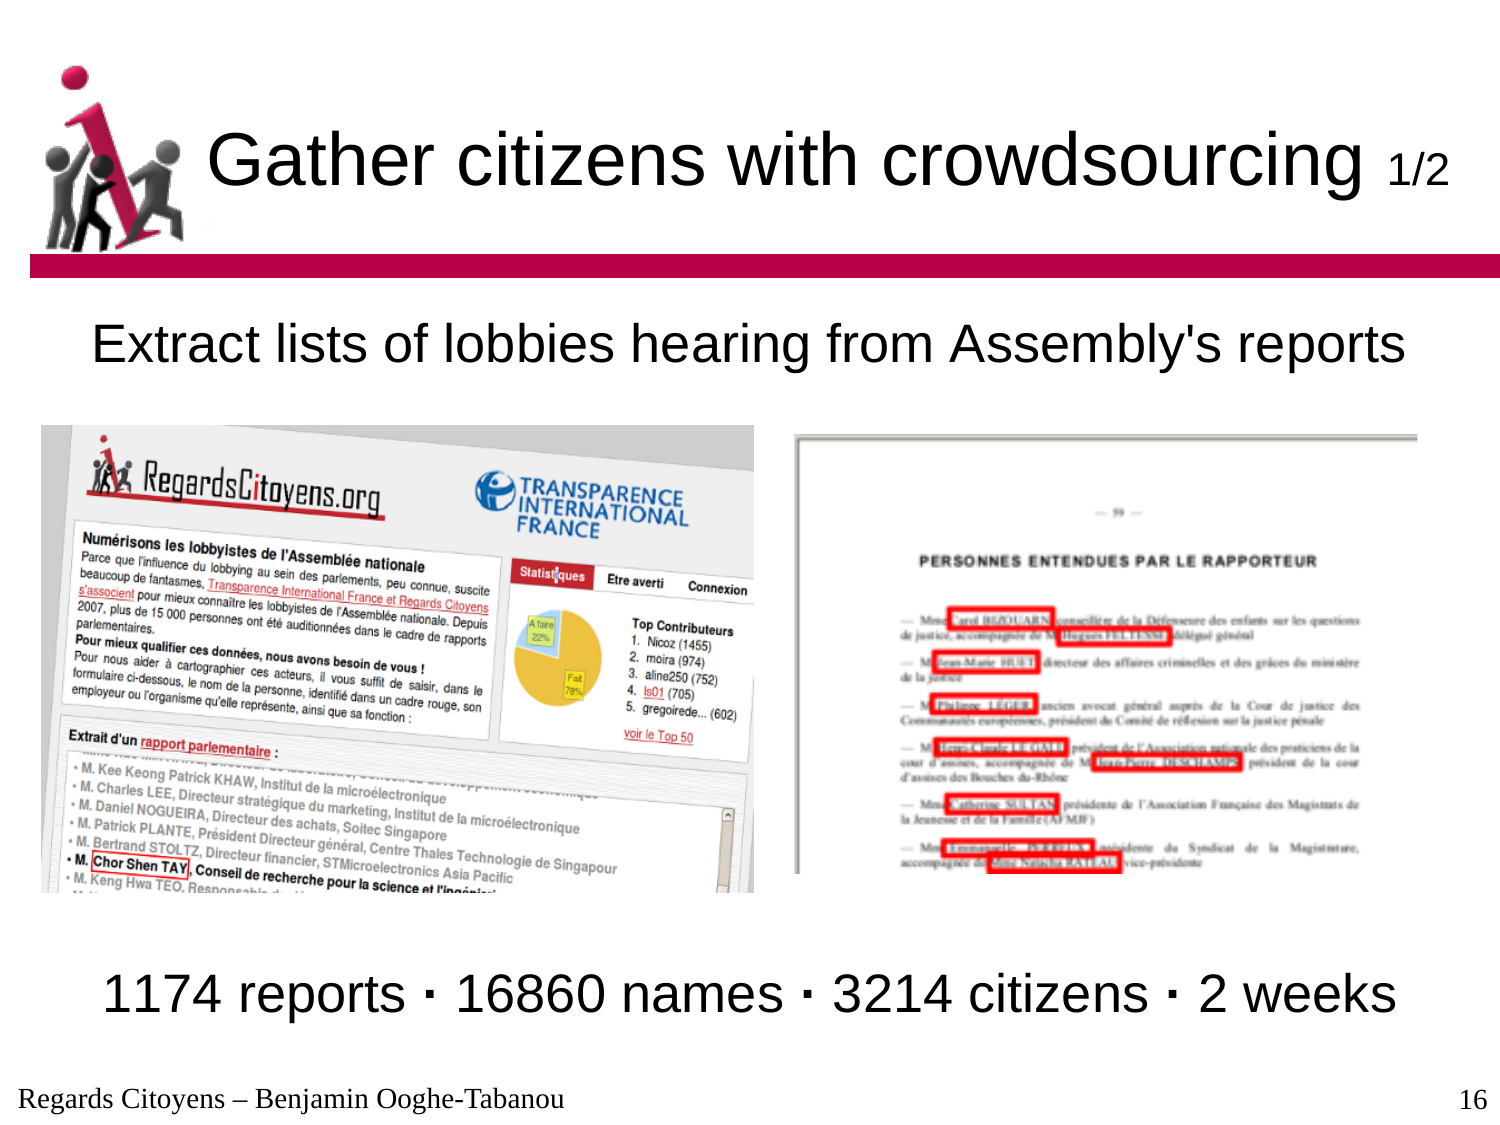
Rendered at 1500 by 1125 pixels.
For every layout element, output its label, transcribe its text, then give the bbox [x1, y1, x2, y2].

picture [29, 61, 206, 254]
picture [794, 434, 1418, 875]
text_box Extract lists of lobbies hearing from Assembly's reports 1174 reports · 16860 names · 3214 citizens · 2 weeks [0, 301, 1500, 1058]
picture [41, 425, 754, 893]
title Gather citizens with crowdsourcing 1/2 [206, 55, 1500, 263]
